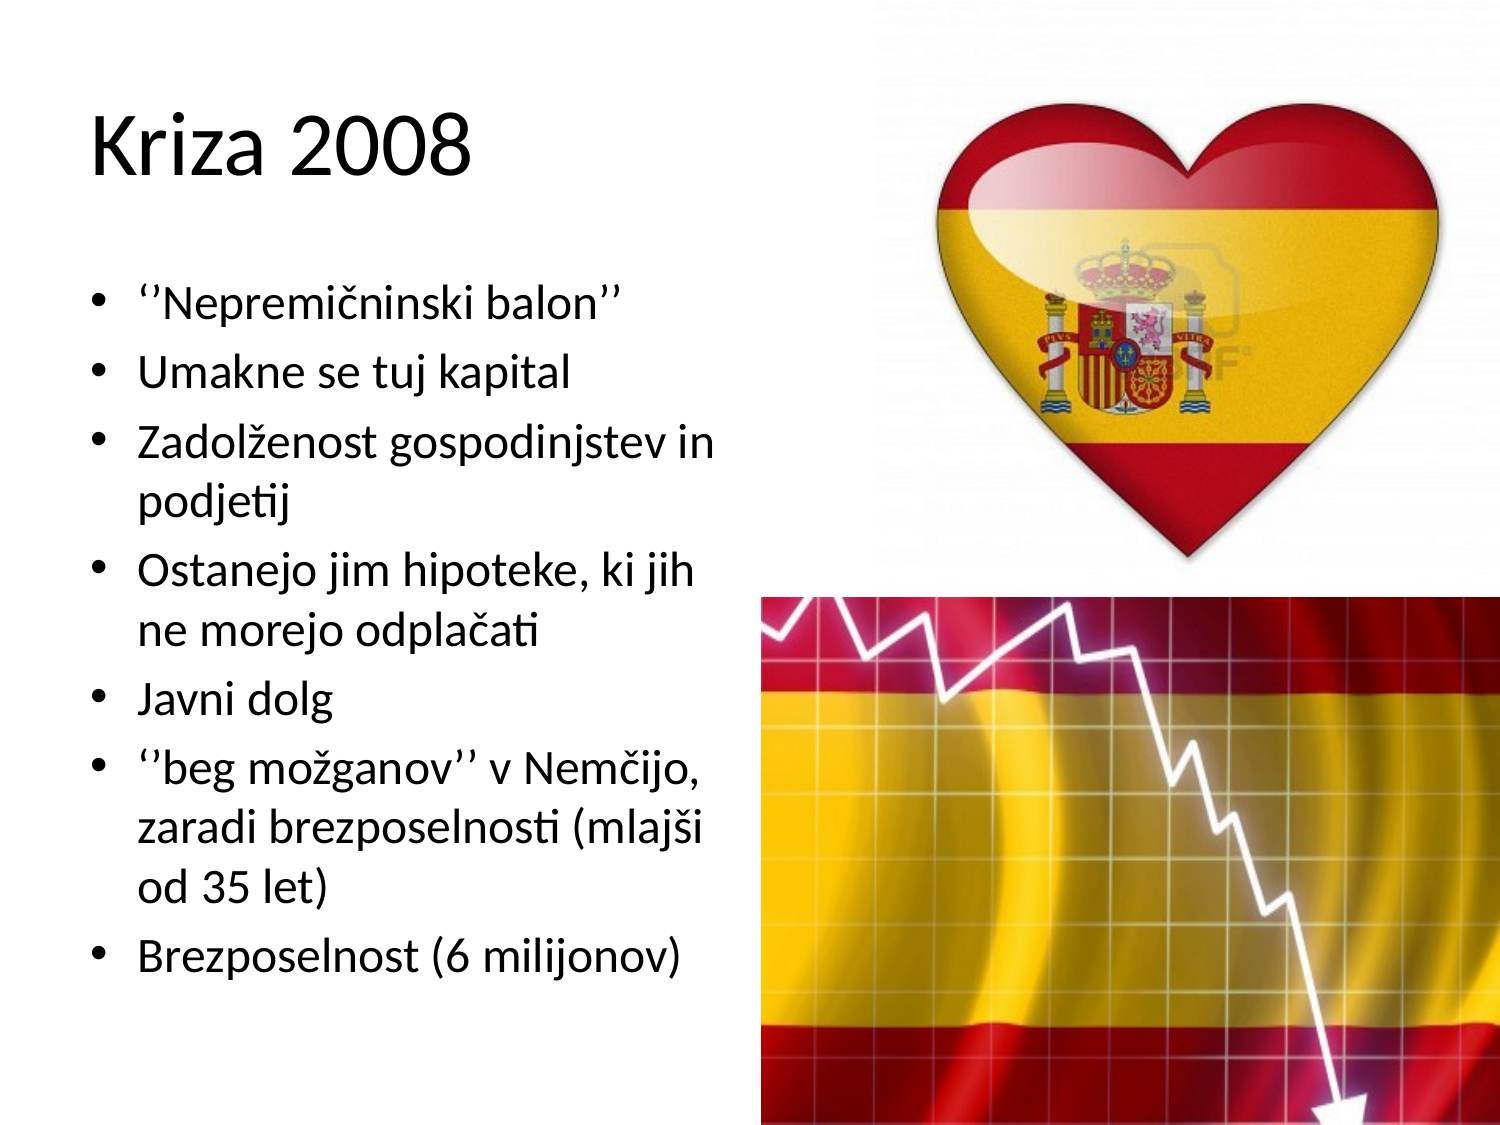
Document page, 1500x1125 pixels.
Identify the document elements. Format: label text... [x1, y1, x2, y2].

title Kriza 2008 [75, 45, 1425, 233]
picture [761, 0, 1500, 1125]
list ‘’Nepremičninski balon’’ Umakne se tuj kapital Zadolženost gospodinjstev in podjetij Ostanejo jim hipoteke, ki jih ne morejo odplačati Javni dolg ‘’beg možganov’’ v Nemčijo, zaradi brezposelnosti (mlajši od 35 let) Brezposelnost (6 milijonov) [75, 262, 738, 1005]
